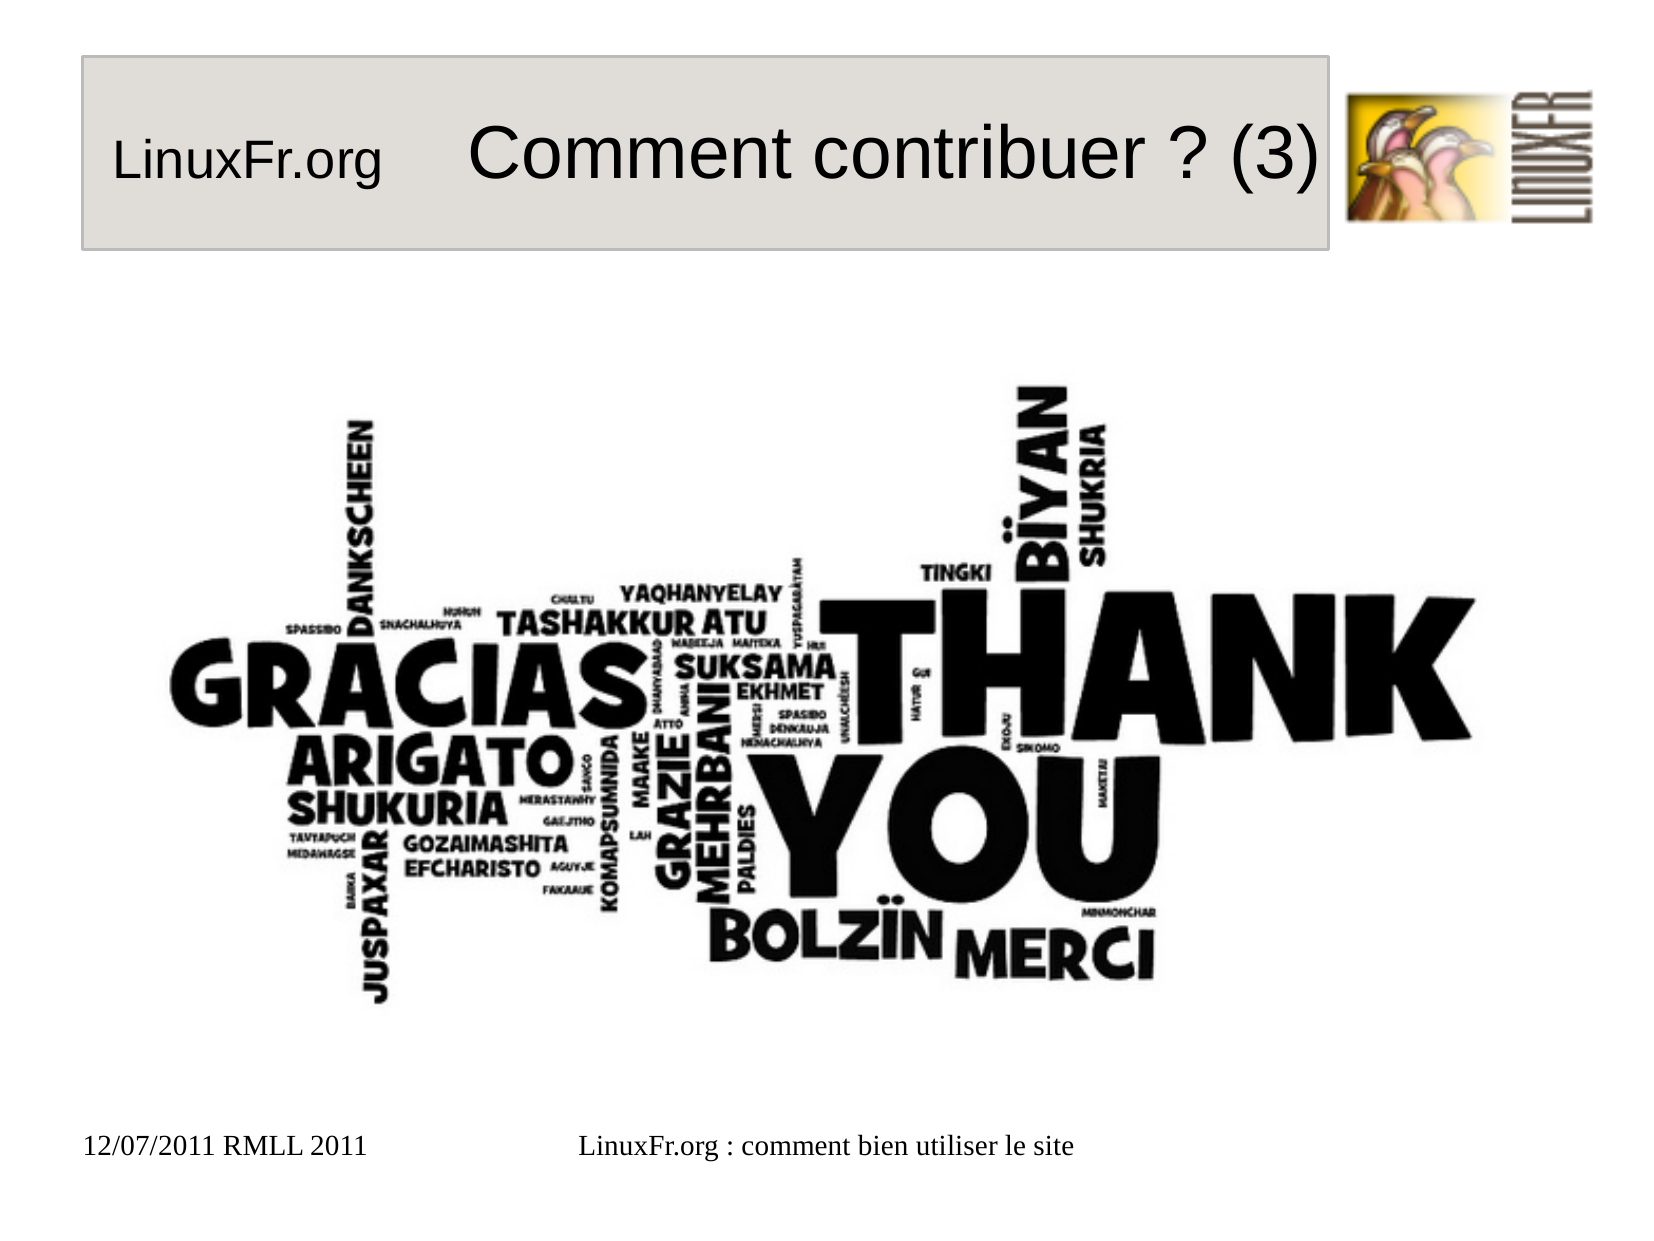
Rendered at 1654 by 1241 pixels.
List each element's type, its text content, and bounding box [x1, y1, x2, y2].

picture [1341, 88, 1601, 229]
title LinuxFr.org Comment contribuer ? (3) [82, 56, 1329, 250]
picture [147, 265, 1498, 1110]
